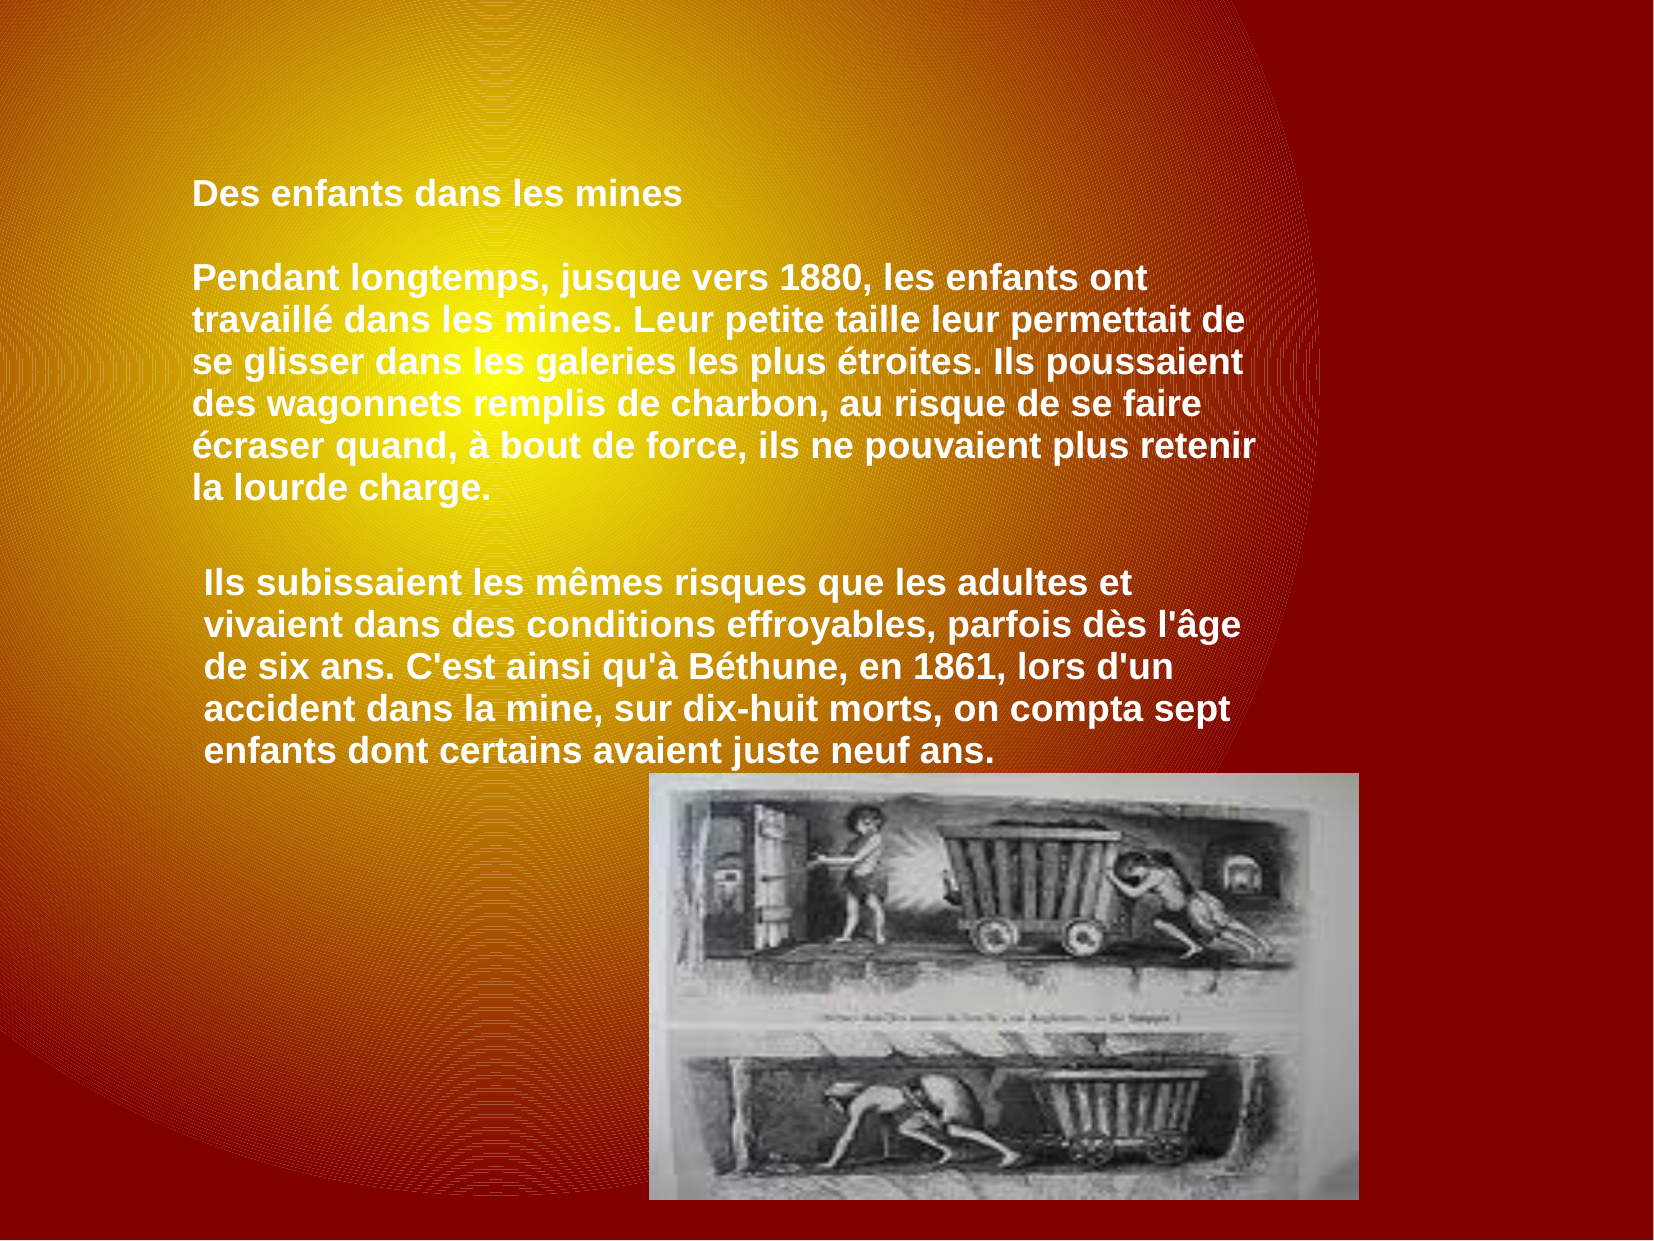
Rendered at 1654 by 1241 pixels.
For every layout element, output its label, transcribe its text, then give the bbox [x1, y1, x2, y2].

text_box Des enfants dans les mines Pendant longtemps, jusque vers 1880, les enfants ont travaillé dans les mines. Leur petite taille leur permettait de se glisser dans les galeries les plus étroites. Ils poussaient des wagonnets remplis de charbon, au risque de se faire écraser quand, à bout de force, ils ne pouvaient plus retenir la lourde charge. [177, 165, 1300, 981]
picture [649, 773, 1359, 1200]
text_box Ils subissaient les mêmes risques que les adultes et vivaient dans des conditions effroyables, parfois dès l'âge de six ans. C'est ainsi qu'à Béthune, en 1861, lors d'un accident dans la mine, sur dix-huit morts, on compta sept enfants dont certains avaient juste neuf ans. [188, 554, 1288, 786]
